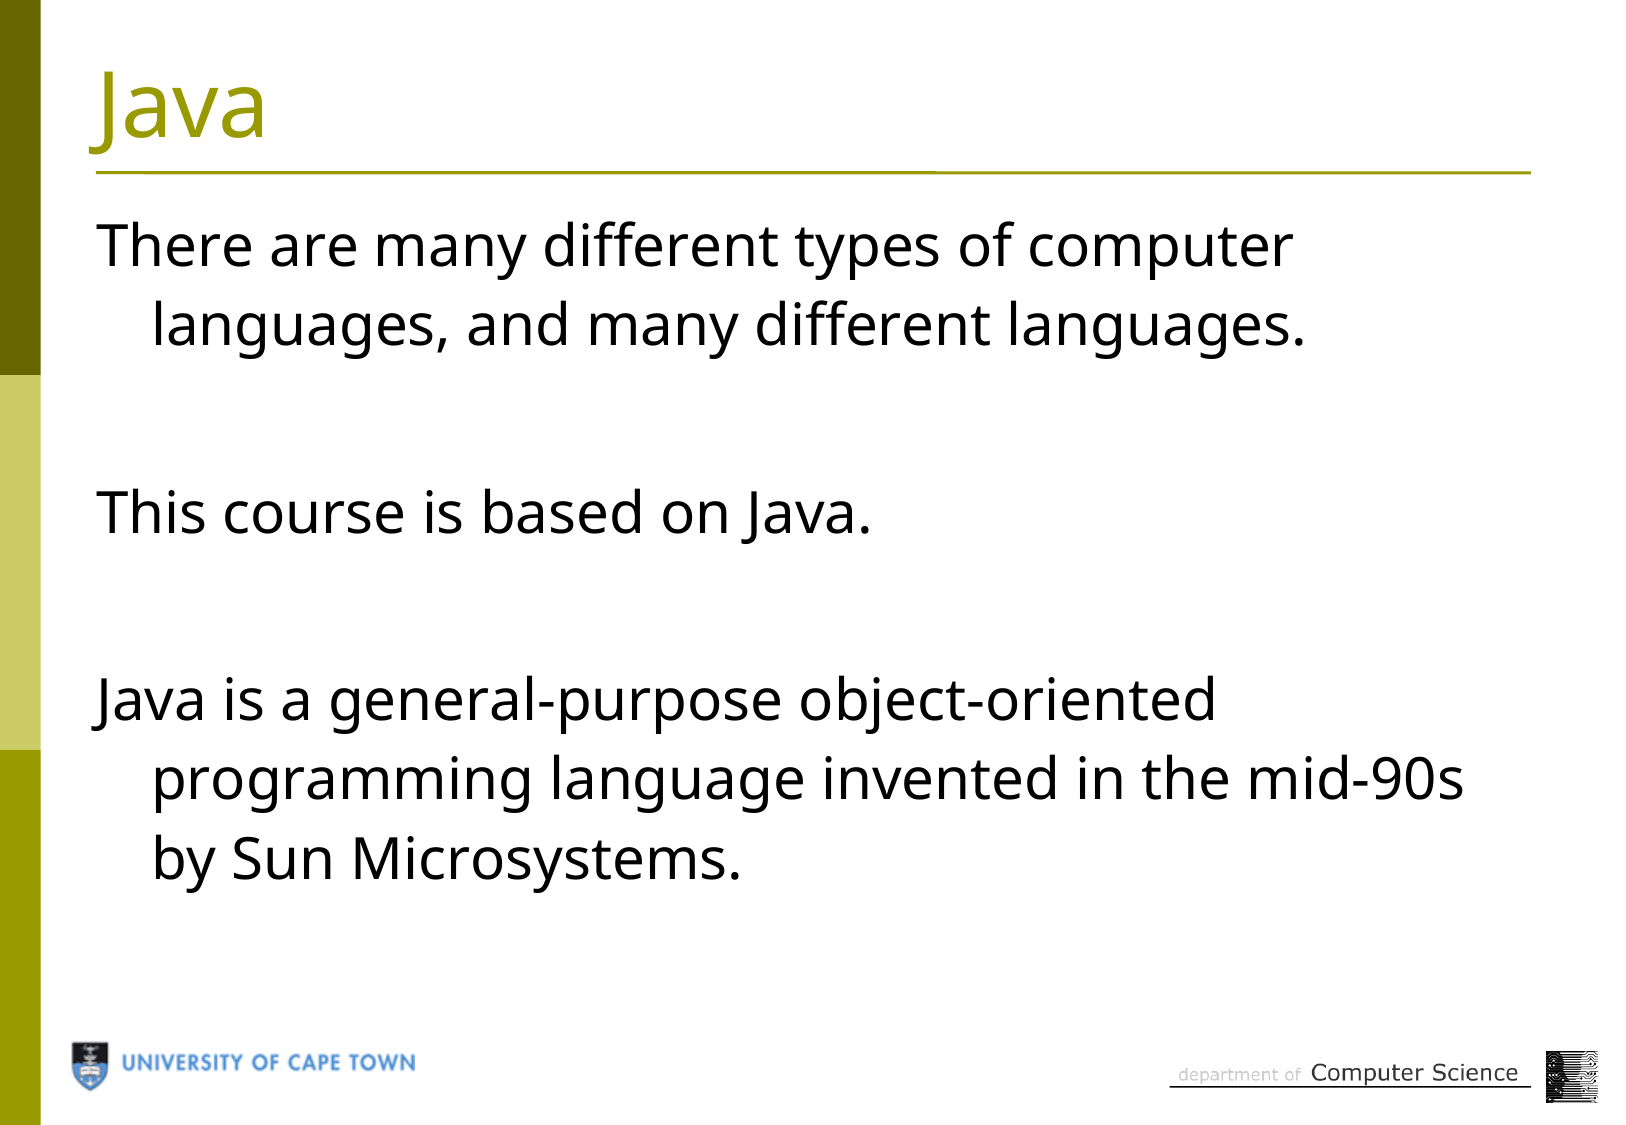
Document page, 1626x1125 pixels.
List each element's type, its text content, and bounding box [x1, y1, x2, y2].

picture [61, 1024, 415, 1103]
title Java [81, 45, 1544, 173]
picture [1169, 1043, 1532, 1091]
list There are many different types of computer languages, and many different languages. This course is based on Java. Java is a general-purpose object-oriented programming language invented in the mid-90s by Sun Microsystems. [81, 196, 1544, 1006]
picture [1546, 1051, 1598, 1103]
